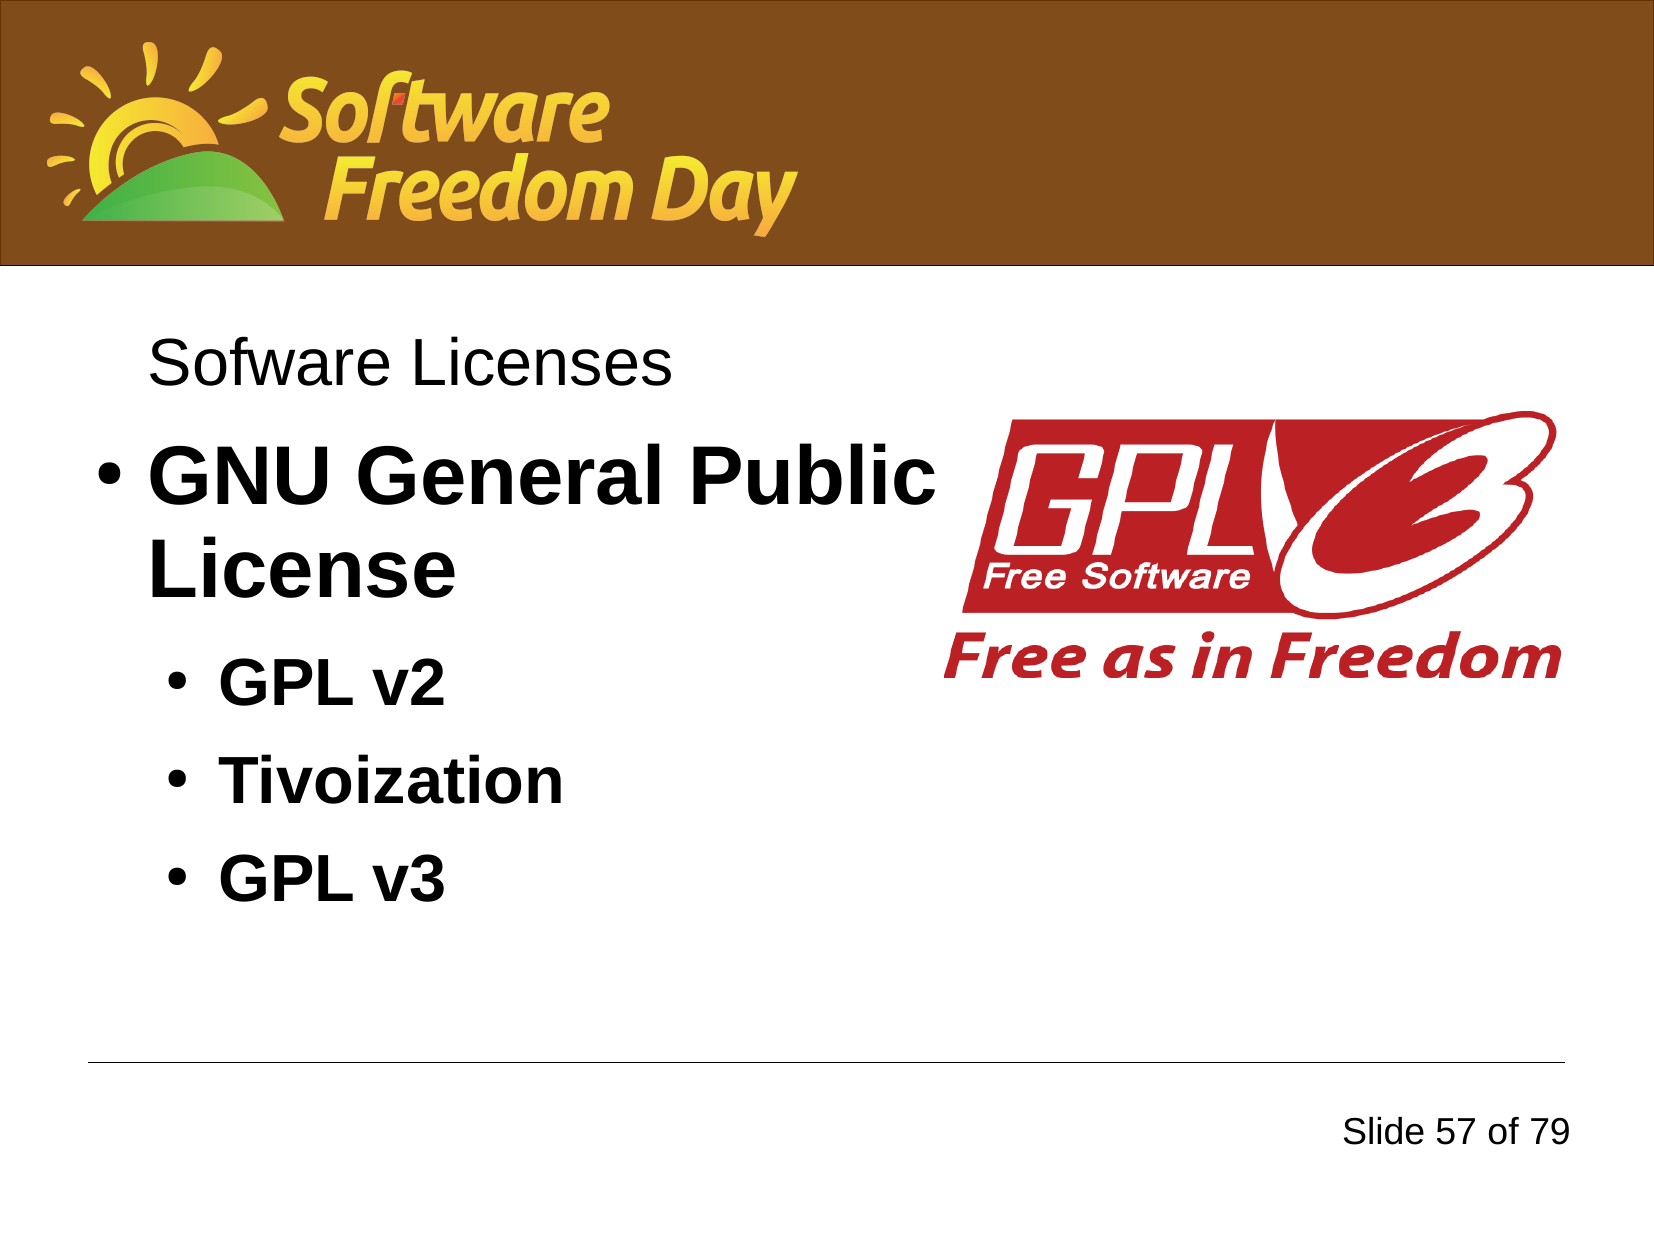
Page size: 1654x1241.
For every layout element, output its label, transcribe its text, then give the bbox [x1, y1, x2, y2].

picture [47, 42, 798, 237]
picture [944, 411, 1565, 680]
list Sofware Licenses GNU General Public License GPL v2 Tivoization GPL v3 [76, 324, 945, 1045]
